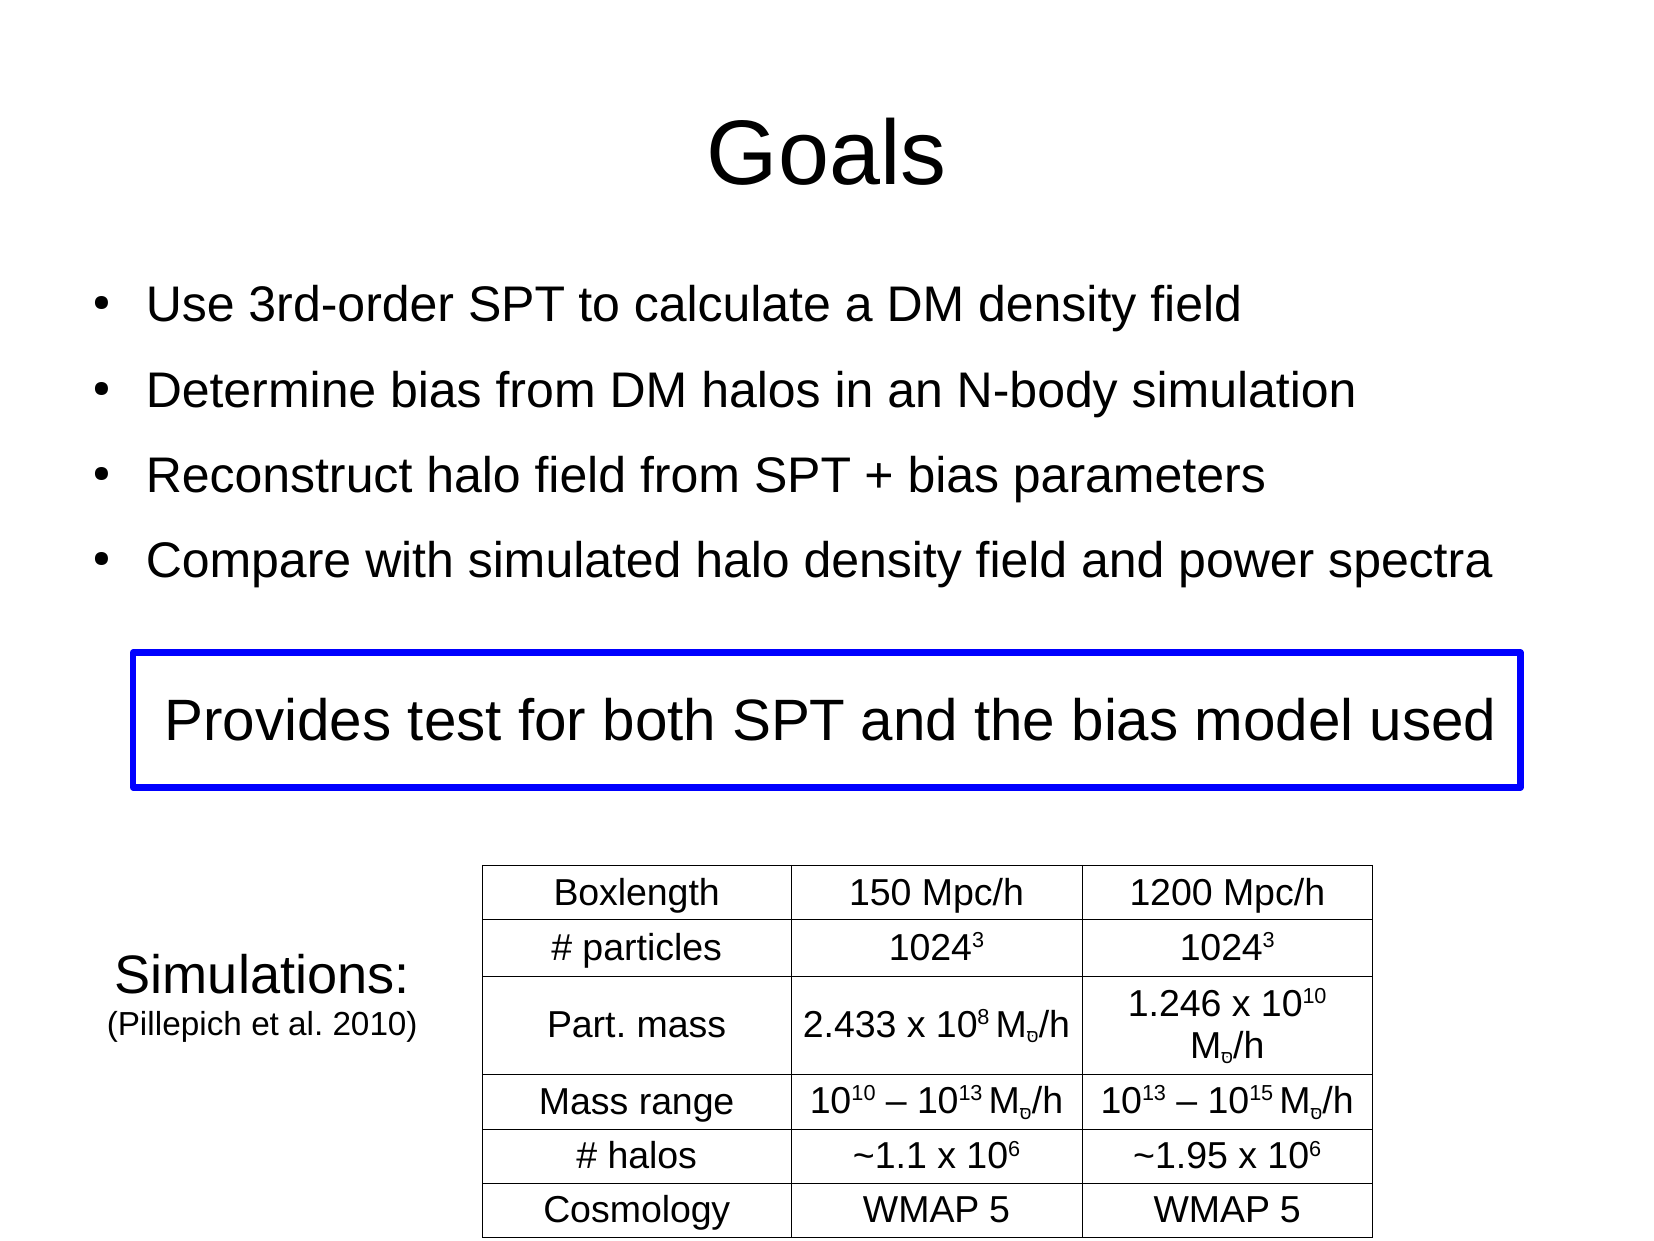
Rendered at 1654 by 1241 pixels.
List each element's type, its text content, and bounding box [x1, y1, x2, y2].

table_cell Part. mass [483, 977, 791, 1074]
table_cell 1.246 x 1010 Mסּ/h [1083, 977, 1372, 1074]
table_cell WMAP 5 [1083, 1184, 1372, 1237]
text_box Provides test for both SPT and the bias model used [150, 679, 1538, 760]
text_box [132, 652, 1521, 788]
table_cell WMAP 5 [792, 1184, 1082, 1237]
table_cell Cosmology [483, 1184, 791, 1237]
table_cell ~1.95 x 106 [1083, 1130, 1372, 1183]
table_cell # halos [483, 1130, 791, 1183]
table_cell Mass range [483, 1075, 791, 1129]
table_cell 2.433 x 108 Mסּ/h [792, 977, 1082, 1074]
table_cell 10243 [792, 920, 1082, 976]
text_box Simulations: (Pillepich et al. 2010) [75, 937, 451, 1051]
table_cell # particles [483, 920, 791, 976]
table_cell ~1.1 x 106 [792, 1130, 1082, 1183]
list Use 3rd-order SPT to calculate a DM density field Determine bias from DM halos in an N-body simulation Reconstruct halo field from SPT + bias parameters Compare with simulated halo density field and power spectra [75, 215, 1654, 1034]
table_cell 1013 – 1015 Mסּ/h [1083, 1075, 1372, 1129]
title Goals [82, 56, 1571, 215]
table_cell 1010 – 1013 Mסּ/h [792, 1075, 1082, 1129]
table_header 1200 Mpc/h [1083, 866, 1372, 919]
table_header Boxlength [483, 866, 791, 919]
table_header 150 Mpc/h [792, 866, 1082, 919]
table_cell 10243 [1083, 920, 1372, 976]
